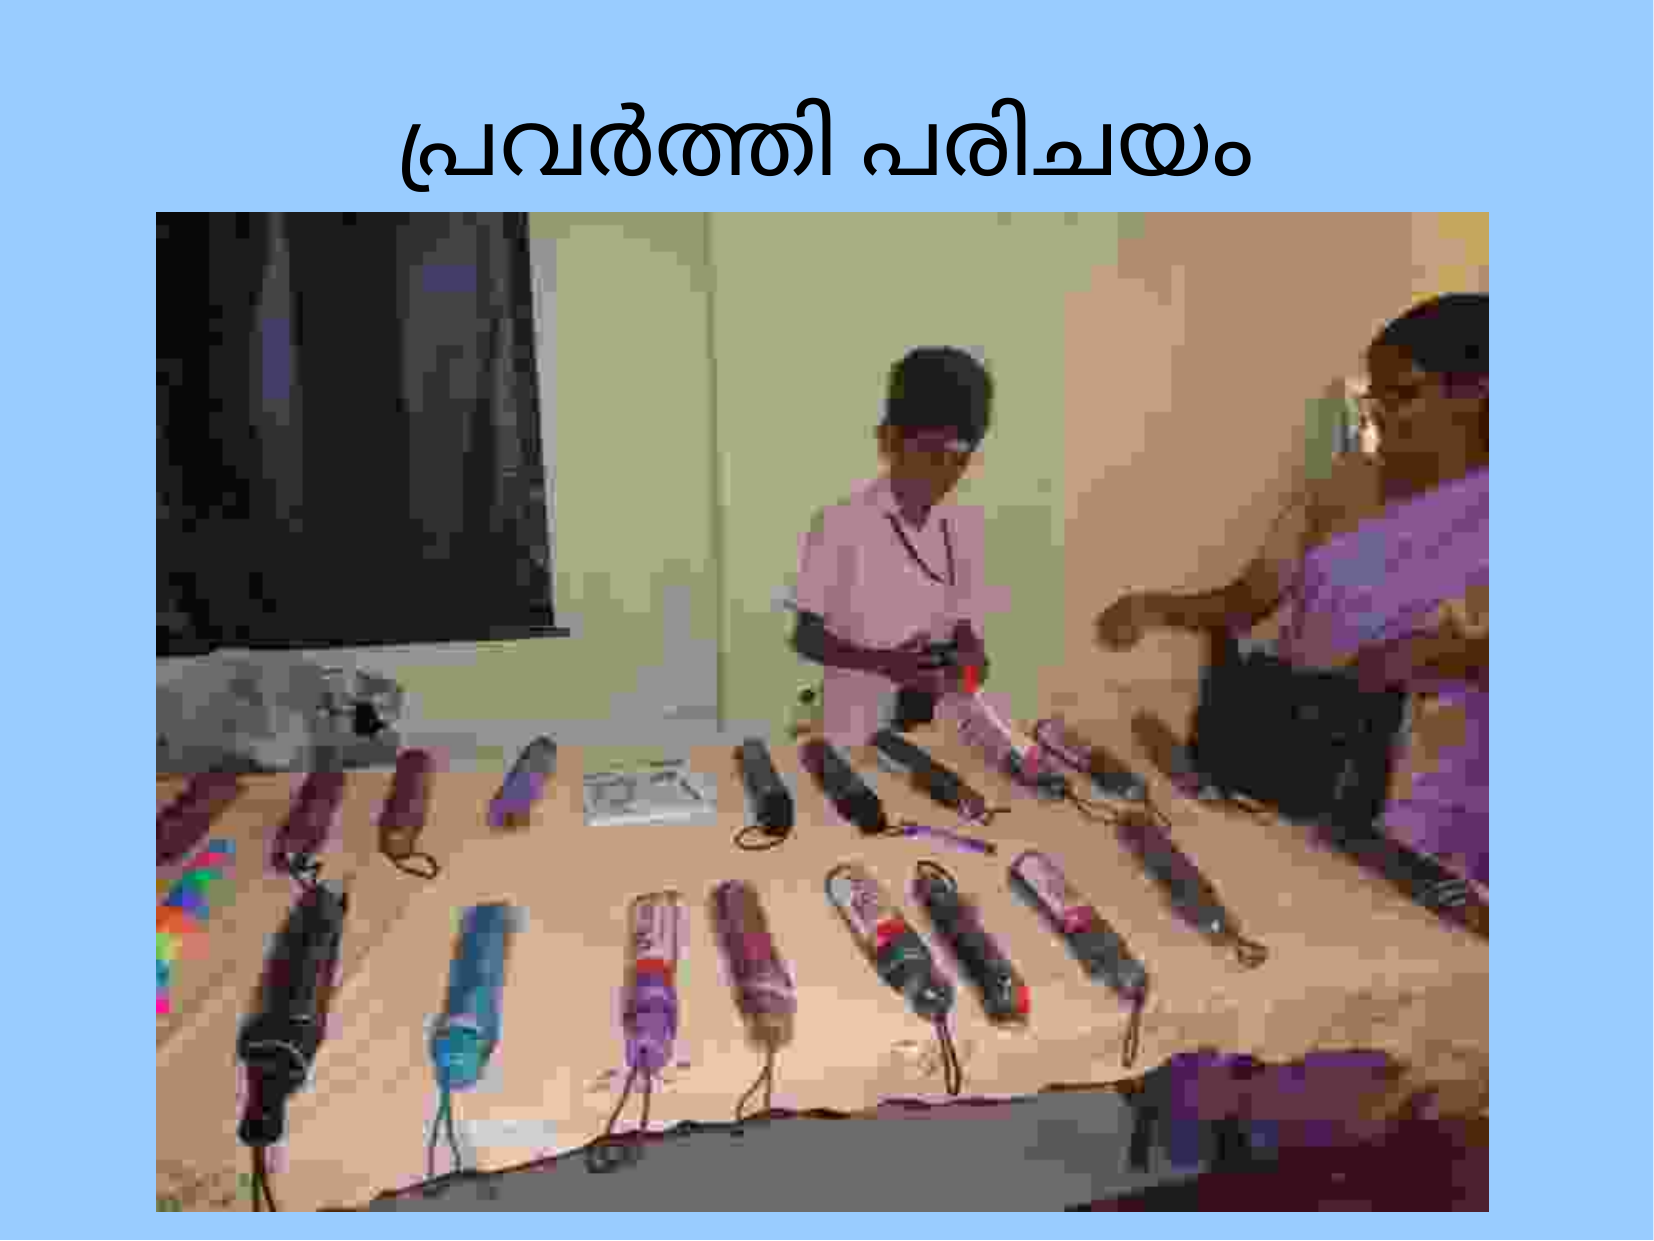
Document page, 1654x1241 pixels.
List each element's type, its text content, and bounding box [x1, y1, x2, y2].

title പ്രവര്‍ത്തി പരിചയം [82, 49, 1571, 257]
picture [156, 212, 1489, 1212]
